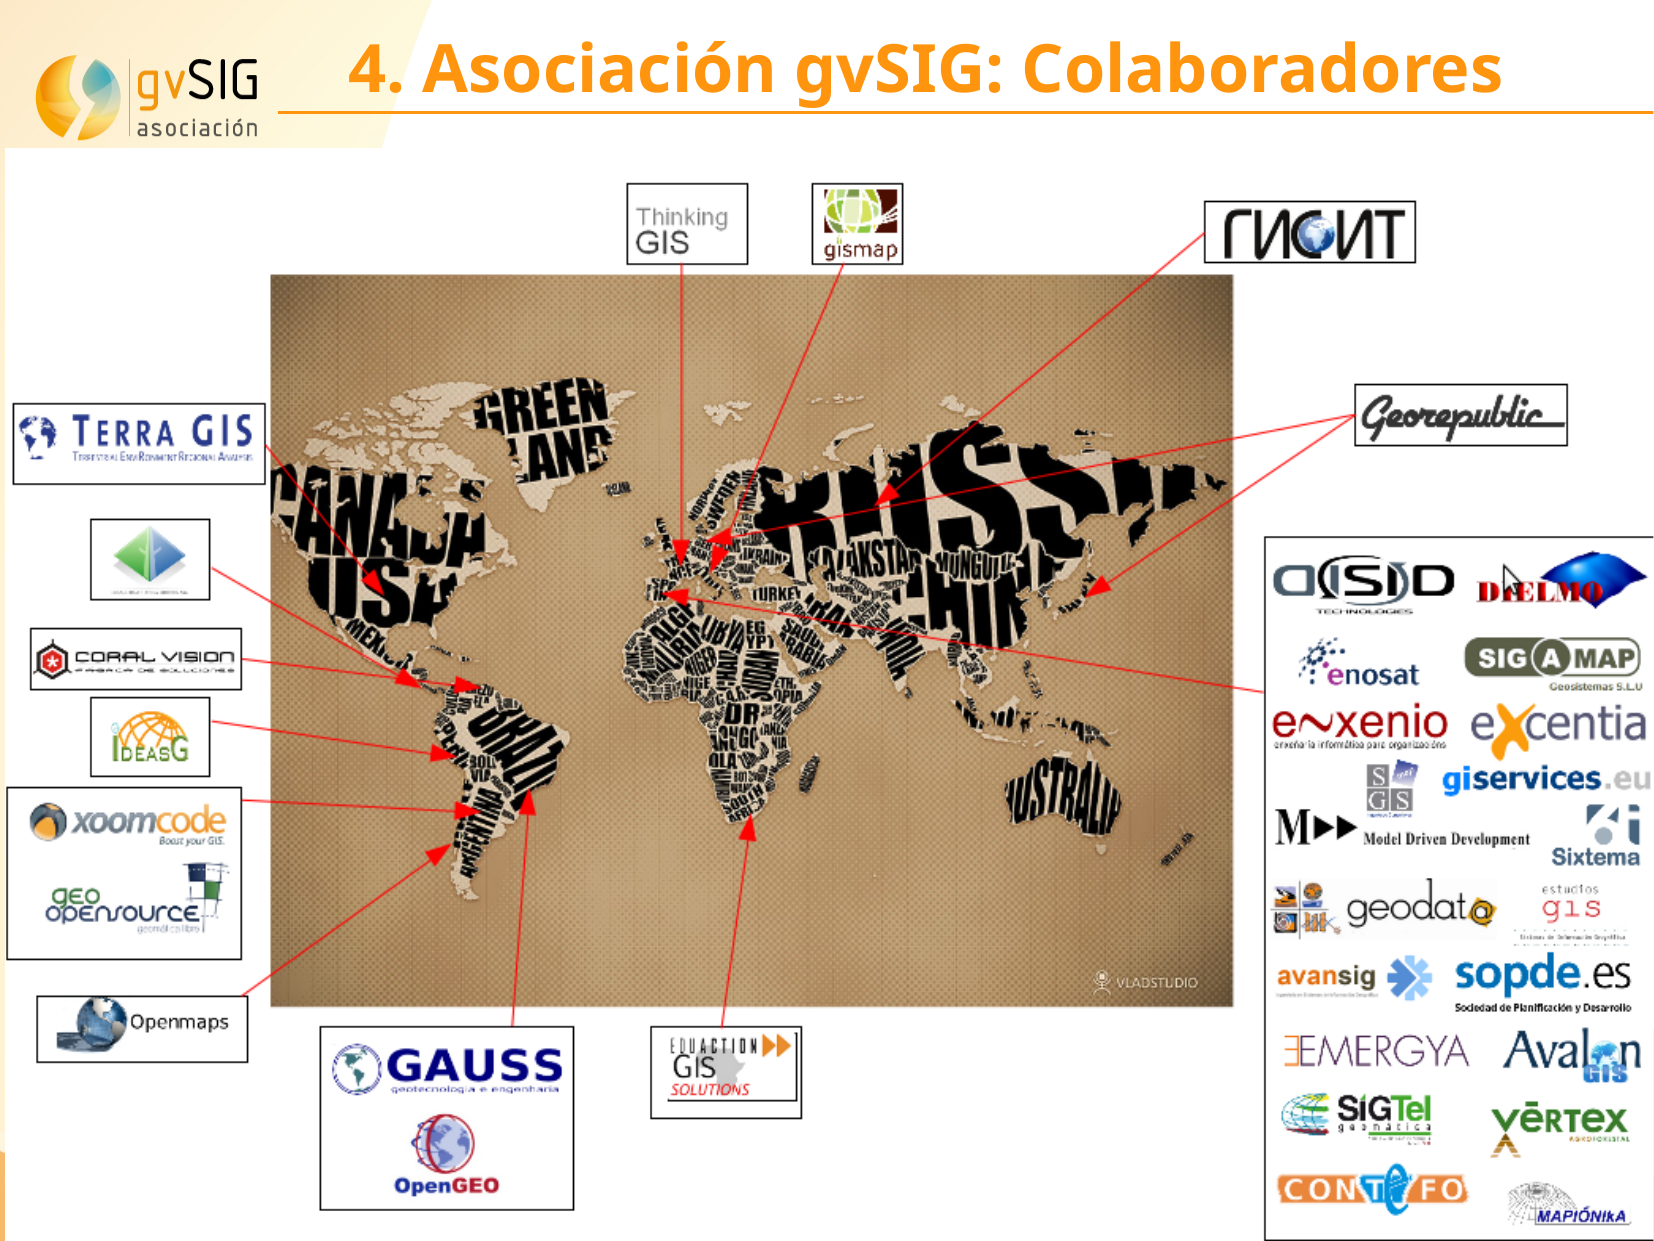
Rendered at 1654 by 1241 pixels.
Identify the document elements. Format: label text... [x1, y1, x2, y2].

title 4. Asociación gvSIG: Colaboradores [348, 17, 1625, 116]
picture [0, 0, 1654, 1241]
